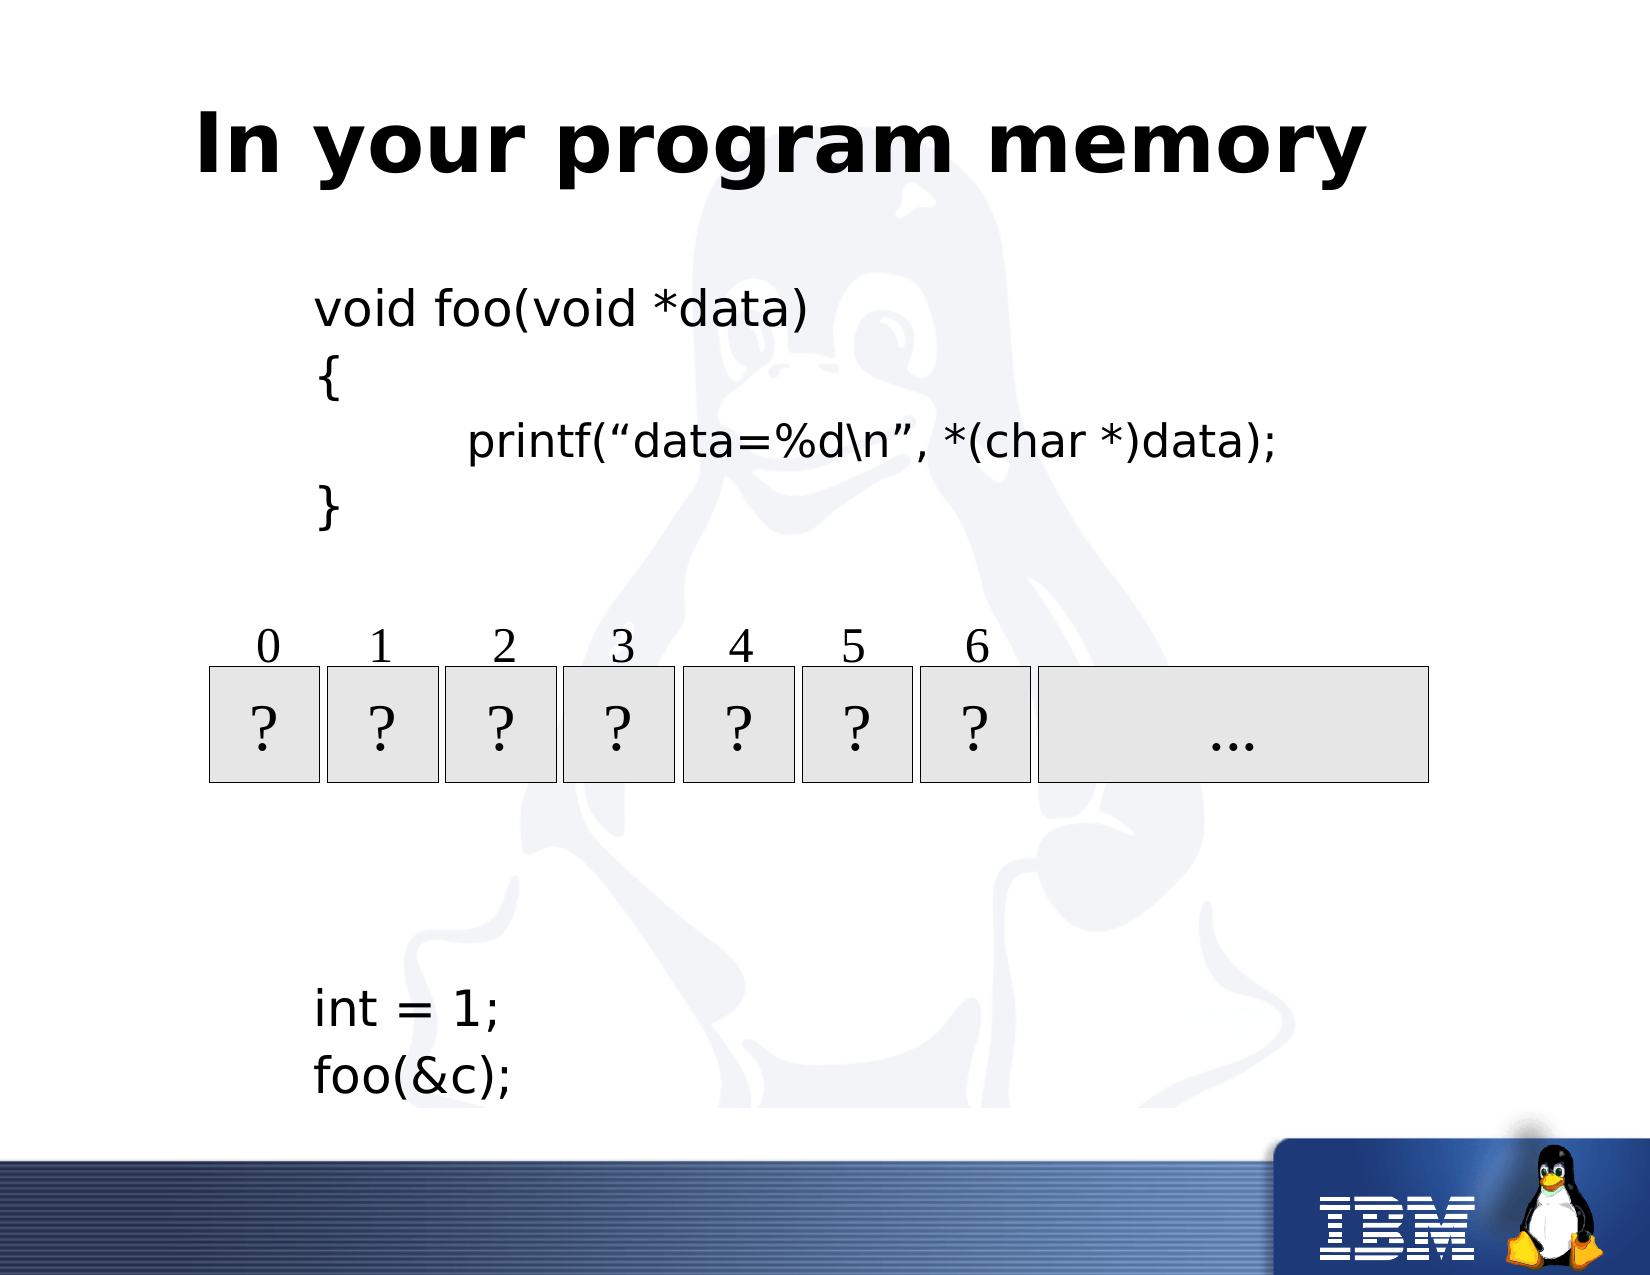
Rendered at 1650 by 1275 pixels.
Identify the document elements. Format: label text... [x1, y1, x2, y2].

text_box 5 [840, 613, 866, 669]
text_box 1 [368, 613, 394, 666]
text_box ? [802, 666, 913, 783]
text_box ... [1038, 666, 1429, 783]
text_box 6 [964, 613, 990, 669]
text_box 3 [610, 613, 636, 669]
text_box ? [683, 666, 795, 783]
text_box 4 [728, 613, 754, 669]
list void foo(void *data) { printf(“data=%d\n”, *(char *)data); } int = 1; foo(&c); [76, 279, 1457, 1171]
title In your program memory [76, 76, 1457, 211]
text_box 2 [492, 613, 518, 669]
text_box ? [209, 666, 320, 783]
text_box ? [445, 666, 557, 783]
text_box 0 [256, 613, 282, 666]
text_box ? [327, 666, 439, 783]
text_box ? [563, 666, 675, 783]
text_box ? [920, 666, 1031, 783]
